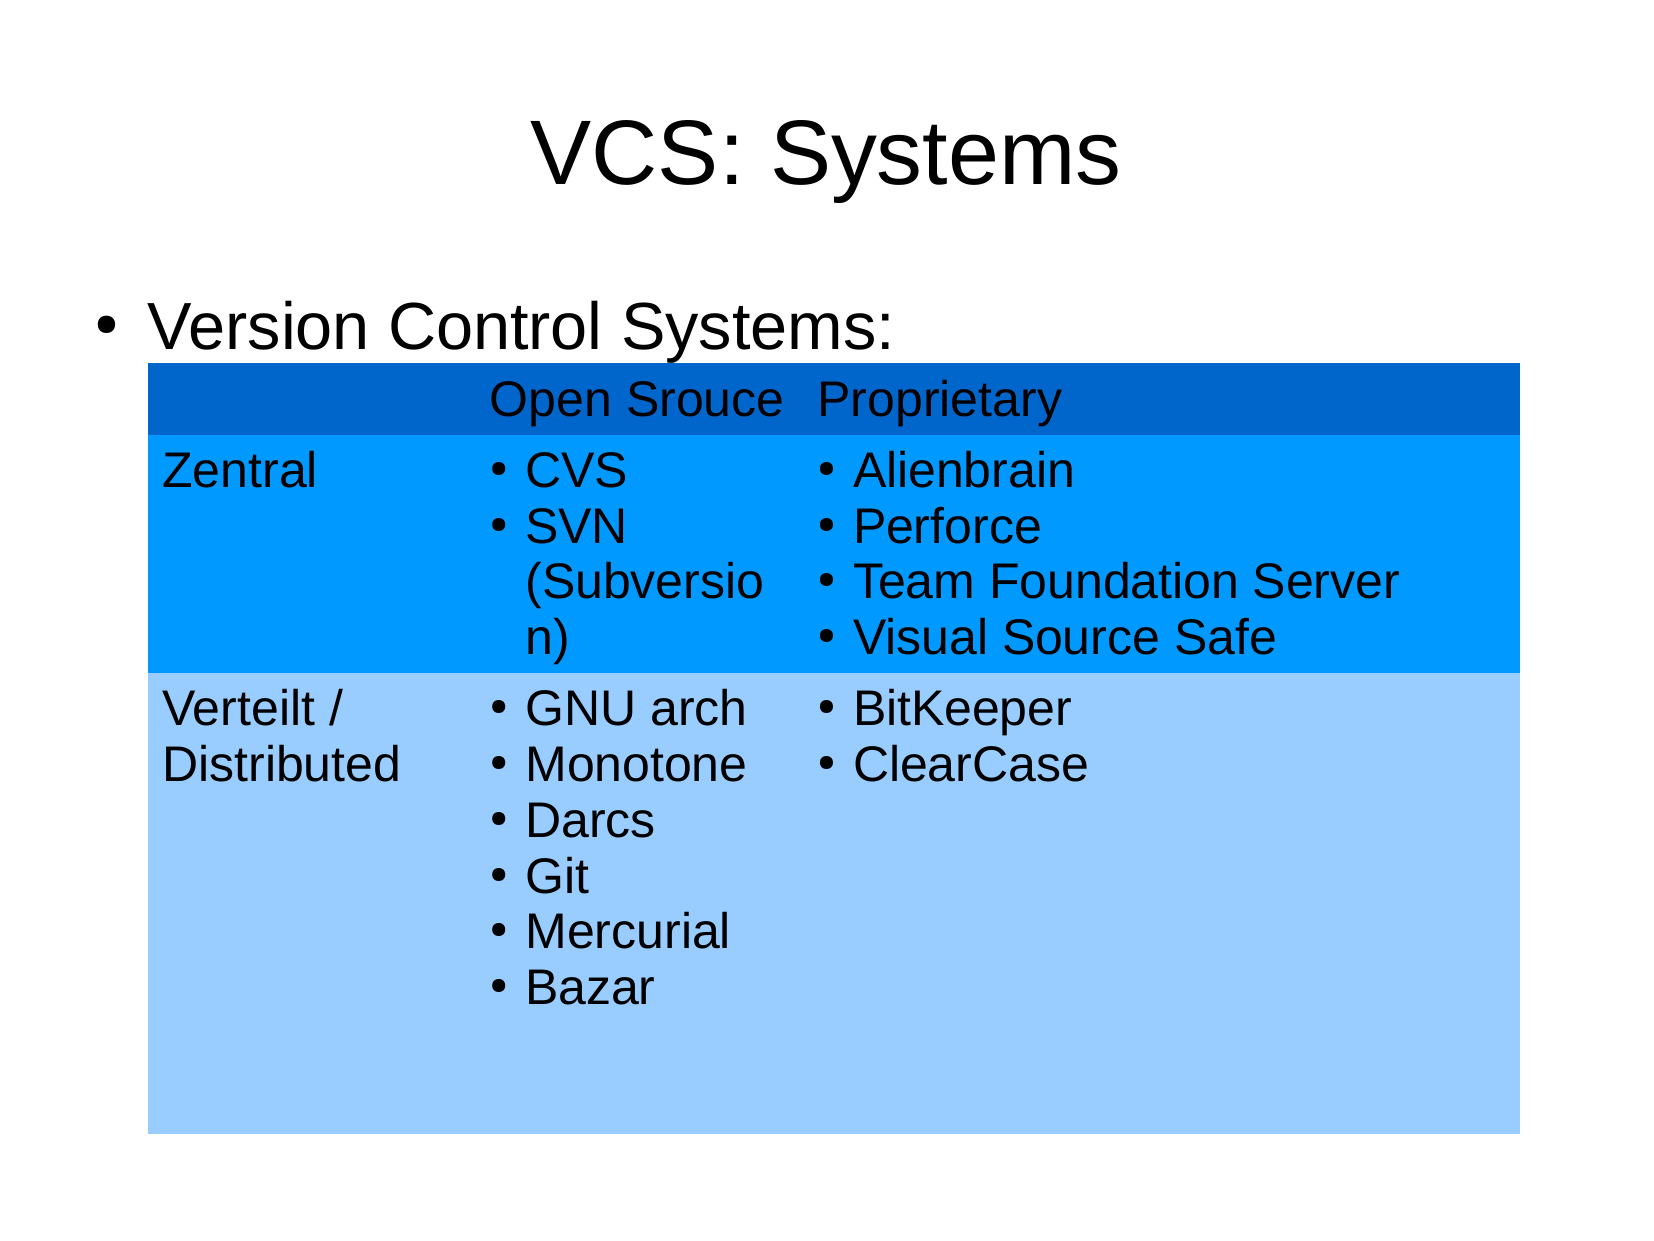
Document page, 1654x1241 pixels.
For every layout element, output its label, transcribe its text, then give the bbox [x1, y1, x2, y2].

table_header Proprietary [803, 363, 1520, 435]
table_cell Zentral [148, 435, 475, 673]
table_cell GNU arch Monotone Darcs Git Mercurial Bazar [475, 673, 803, 1134]
table_cell Alienbrain Perforce Team Foundation Server Visual Source Safe [803, 435, 1520, 673]
table_header [148, 363, 475, 435]
table_cell BitKeeper ClearCase [803, 673, 1520, 1134]
table_cell CVS SVN (Subversion) [475, 435, 803, 673]
table_header Open Srouce [475, 363, 803, 435]
title VCS: Systems [82, 56, 1571, 250]
table_cell Verteilt / Distributed [148, 673, 475, 1134]
list Version Control Systems: [76, 288, 1565, 1093]
